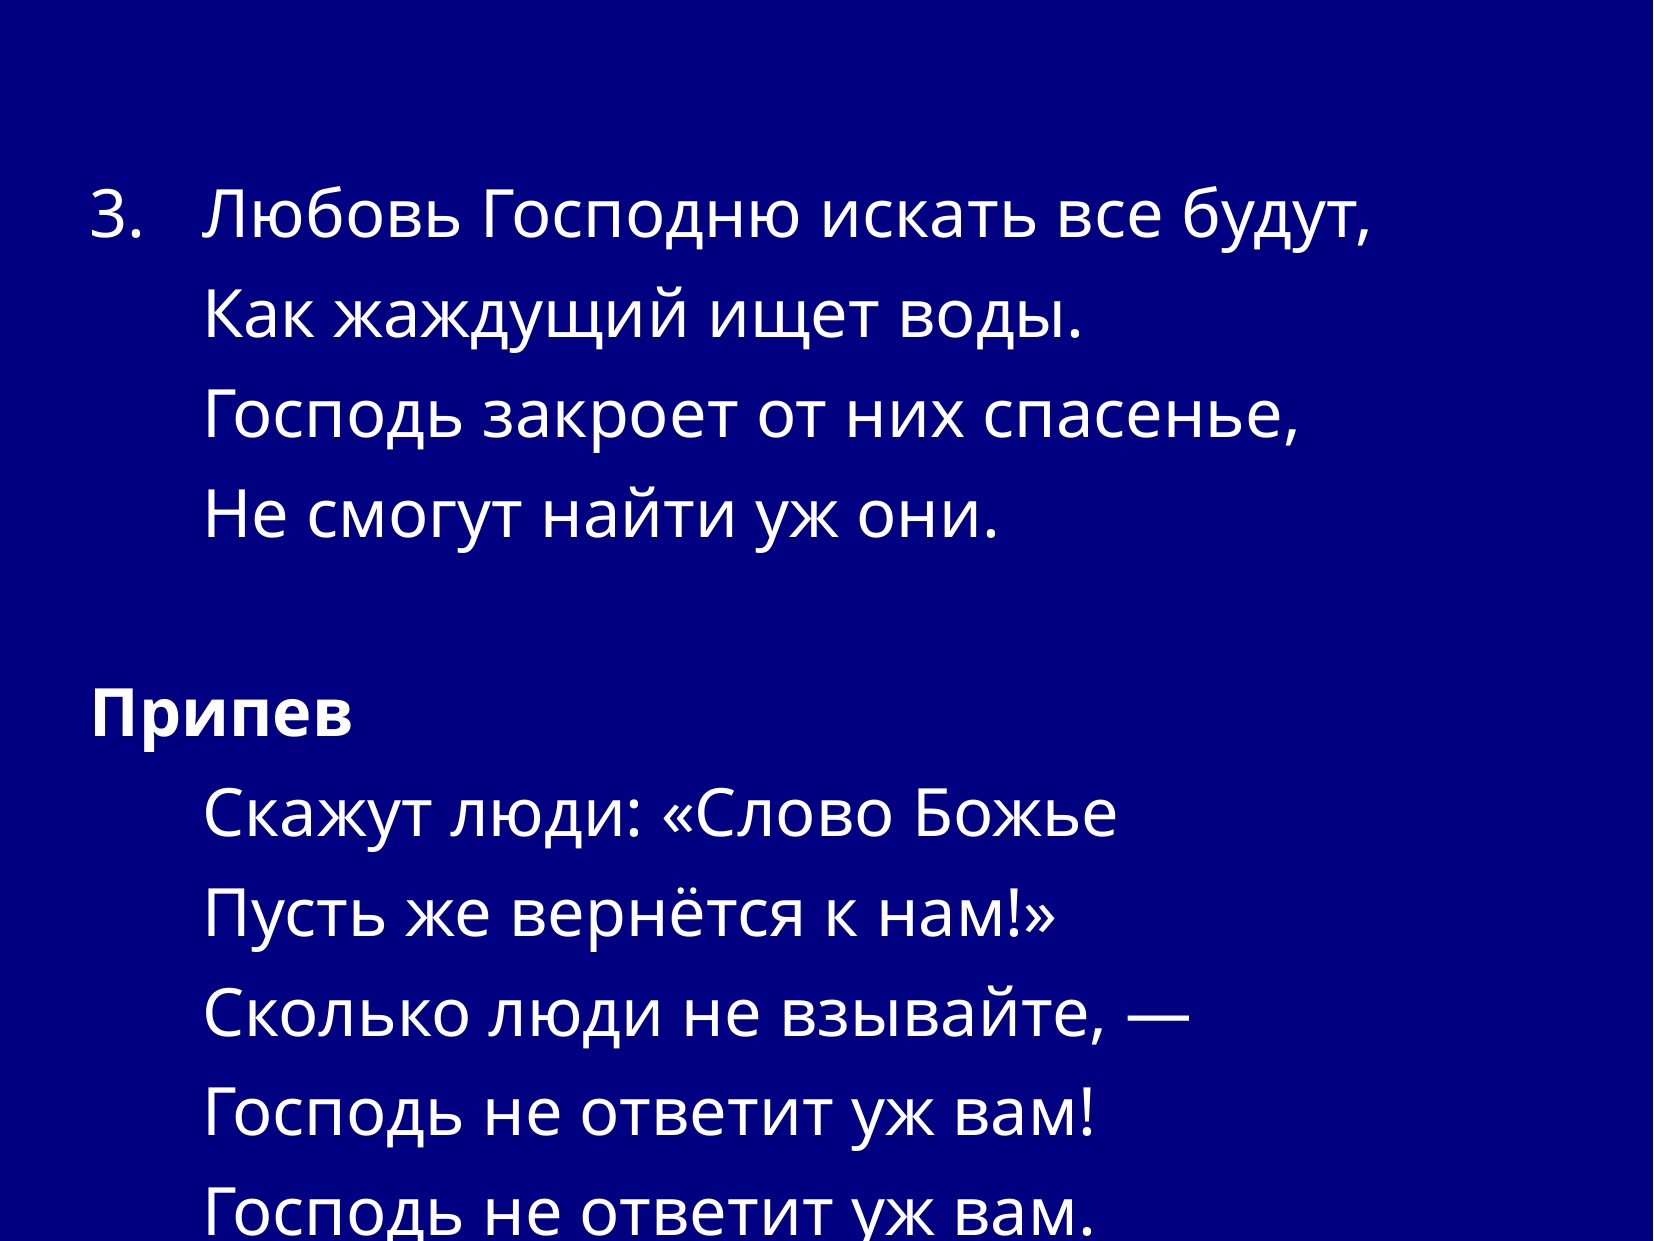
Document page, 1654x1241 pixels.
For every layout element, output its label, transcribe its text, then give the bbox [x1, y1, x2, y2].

text_box 3. Любовь Господню искать все будут, Как жаждущий ищет воды. Господь закроет от них спасенье, Не смогут найти уж они. Припев Скажут люди: «Слово Божье Пусть же вернётся к нам!» Сколько люди не взывайте, — Господь не ответит уж вам! Господь не ответит уж вам. [75, 150, 1576, 1163]
